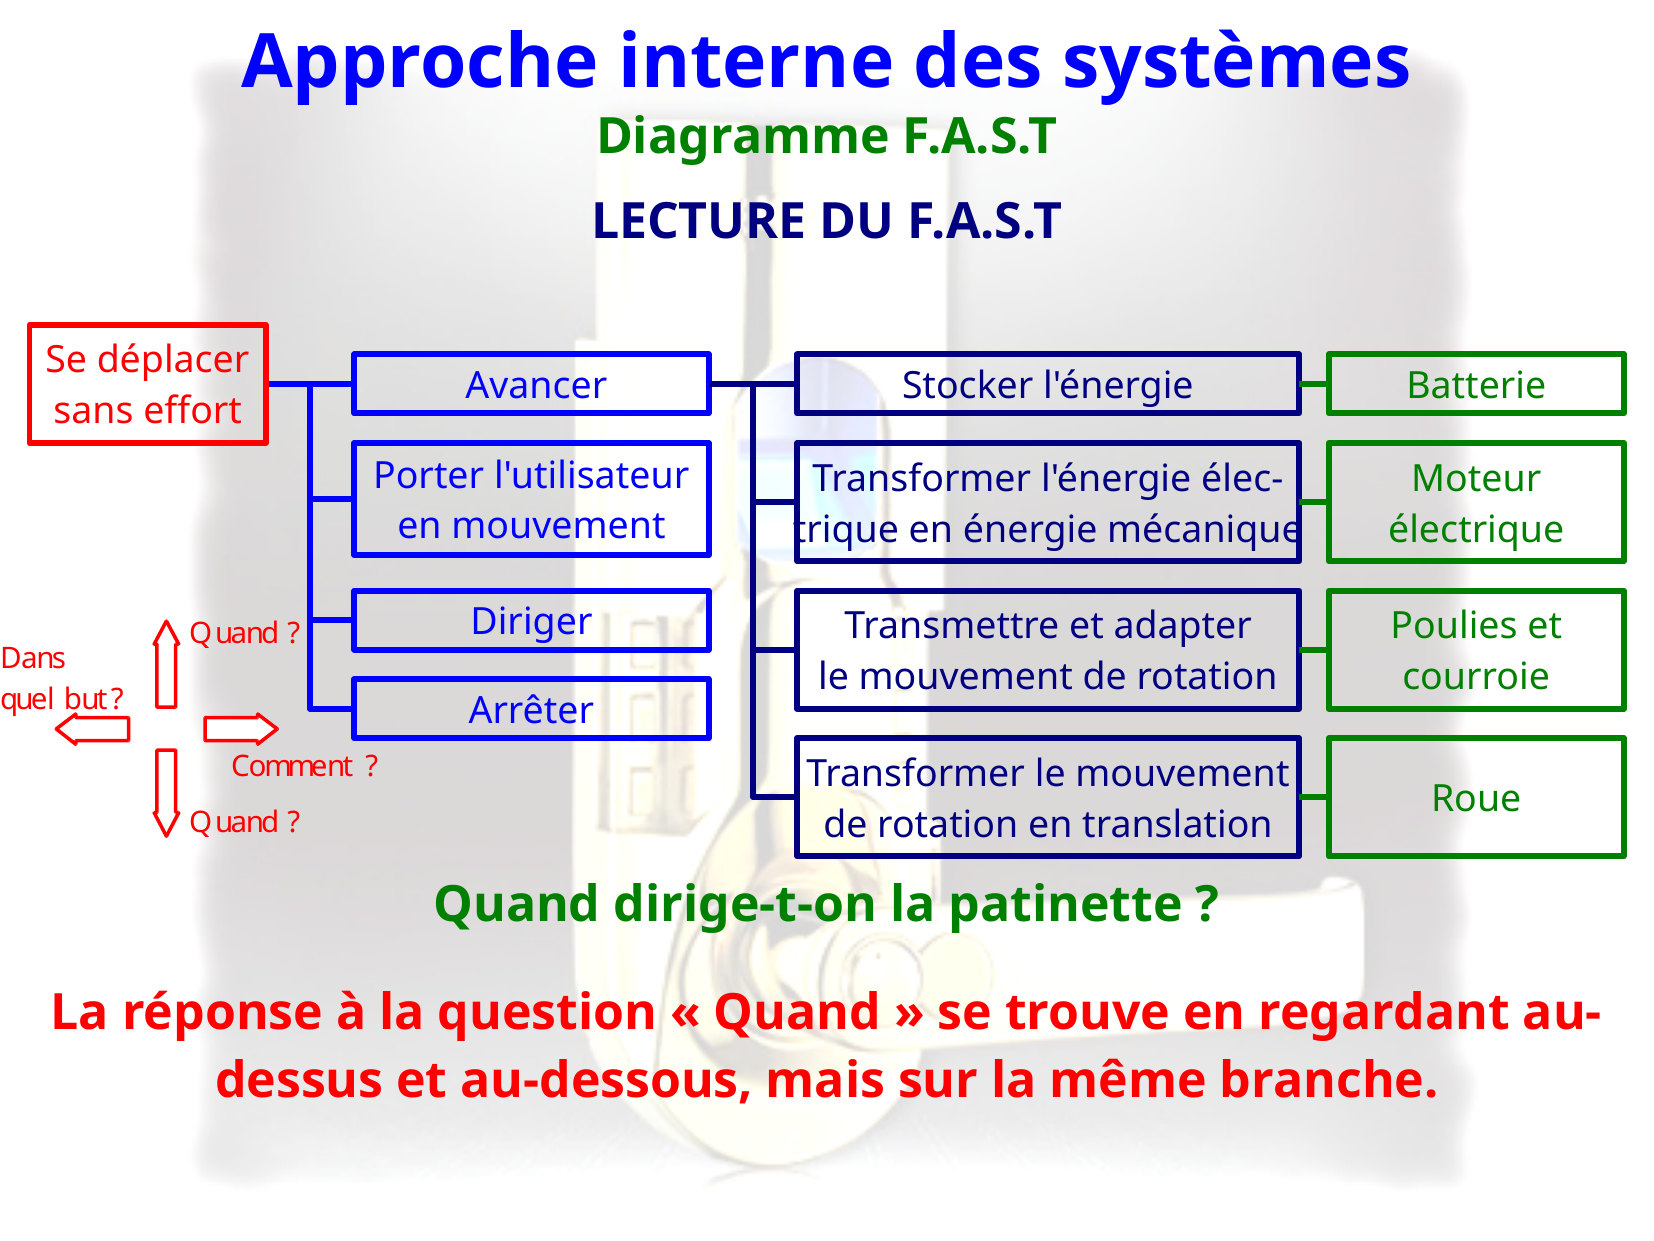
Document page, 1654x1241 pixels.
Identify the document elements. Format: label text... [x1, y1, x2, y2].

text_box Diagramme F.A.S.T [0, 92, 1654, 178]
text_box Stocker l'énergie [797, 354, 1300, 414]
text_box Arrêter [384, 679, 709, 739]
text_box Avancer [354, 354, 709, 414]
chart [0, 610, 384, 857]
text_box Diriger [354, 590, 709, 650]
text_box Roue [1328, 738, 1625, 857]
text_box LECTURE DU F.A.S.T [0, 178, 1654, 262]
text_box La réponse à la question « Quand » se trouve en regardant au-dessus et au-dessous, mais sur la même branche. [0, 968, 1654, 1123]
text_box Transmettre et adapter le mouvement de rotation [797, 590, 1300, 709]
text_box Moteur électrique [1328, 442, 1625, 562]
text_box Quand dirige-t-on la patinette ? [0, 860, 1654, 945]
text_box Porter l'utilisateur en mouvement [354, 442, 709, 556]
text_box Se déplacer sans effort [29, 324, 266, 443]
text_box Transformer l'énergie élec- trique en énergie mécanique [797, 442, 1300, 562]
text_box Transformer le mouvement de rotation en translation [797, 738, 1300, 857]
text_box Poulies et courroie [1328, 590, 1625, 709]
text_box Batterie [1328, 354, 1625, 414]
